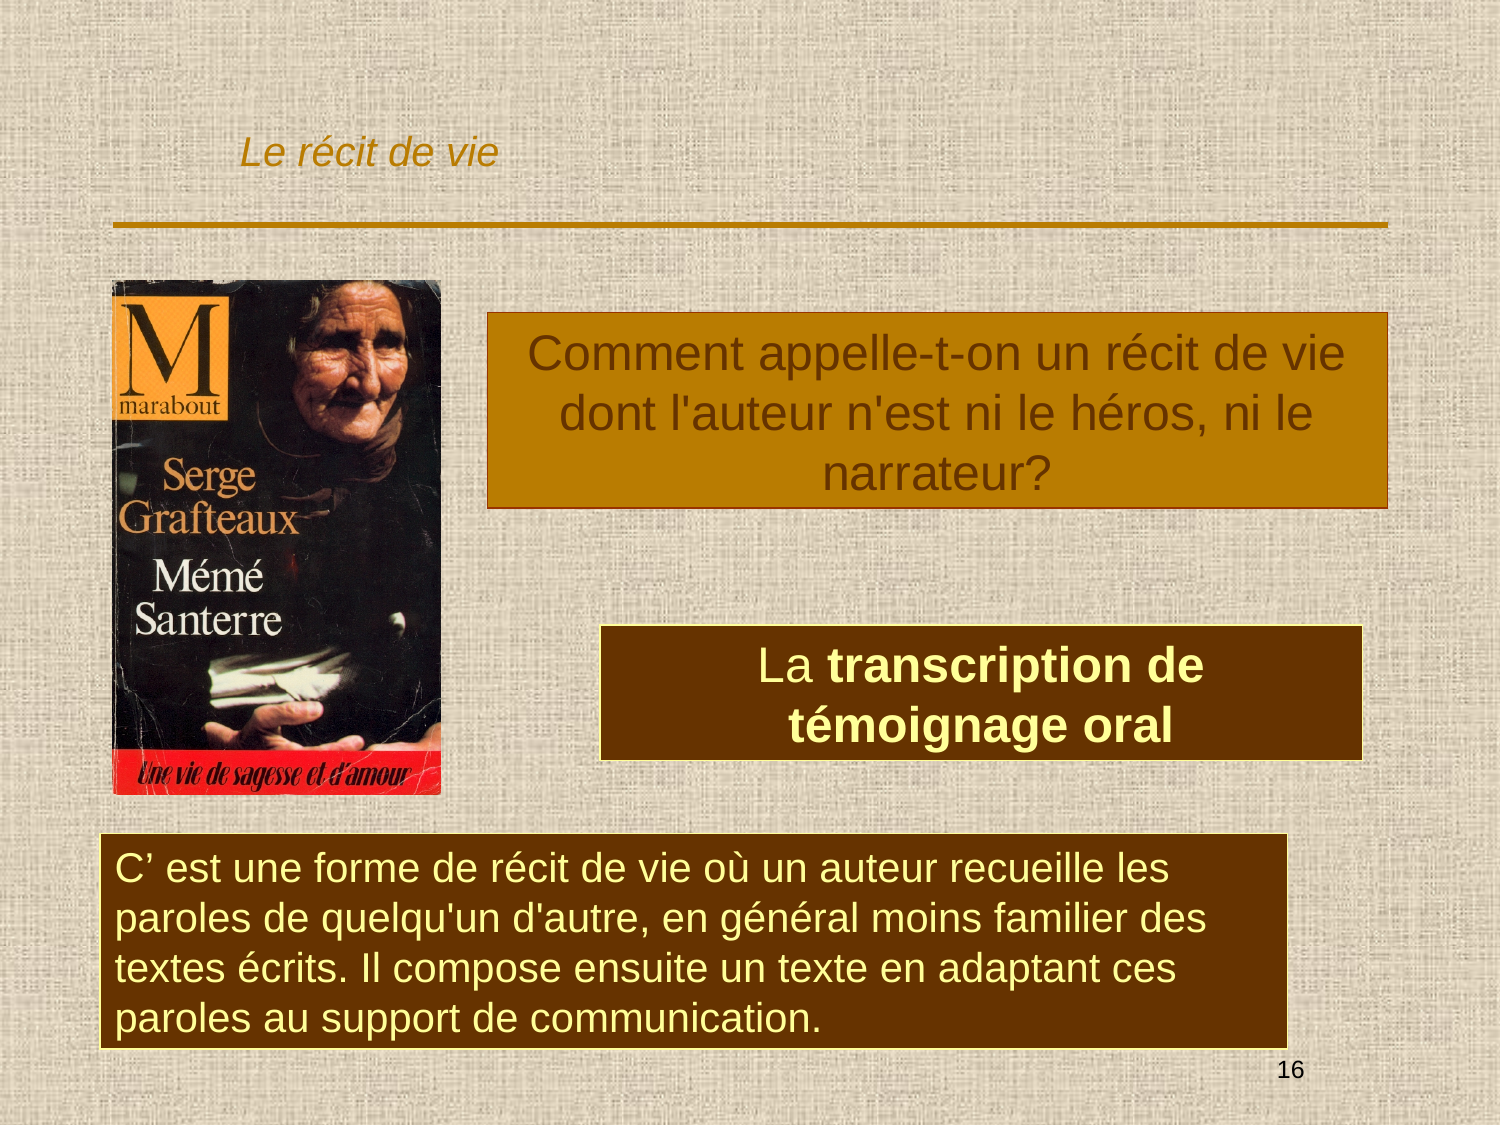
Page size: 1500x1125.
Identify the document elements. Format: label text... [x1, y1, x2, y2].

text_box La transcription de témoignage oral [600, 624, 1363, 761]
text_box Comment appelle-t-on un récit de vie dont l'auteur n'est ni le héros, ni le narrateur? [487, 312, 1388, 508]
text_box C’ est une forme de récit de vie où un auteur recueille les paroles de quelqu'un d'autre, en général moins familier des textes écrits. Il compose ensuite un texte en adaptant ces paroles au support de communication. [99, 833, 1288, 1049]
picture [0, 0, 1500, 1125]
text_box Le récit de vie [224, 116, 515, 183]
